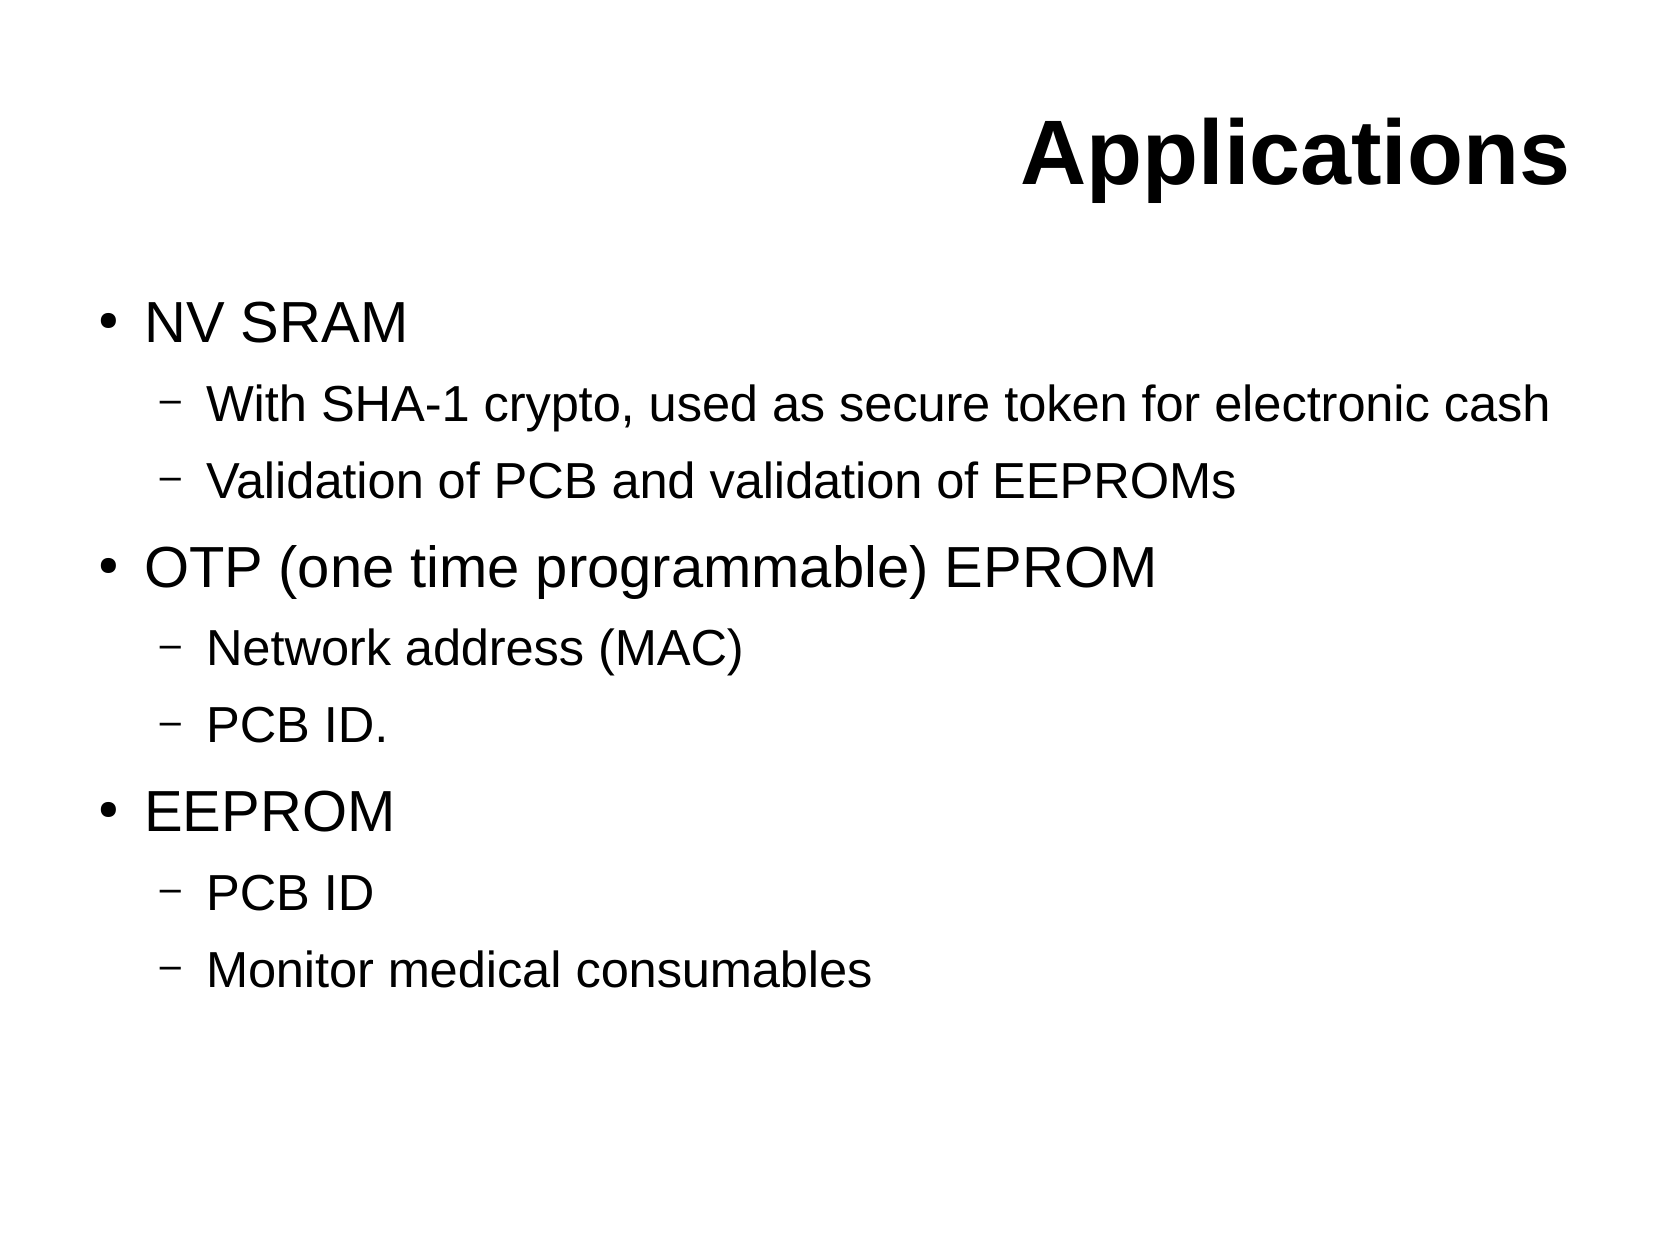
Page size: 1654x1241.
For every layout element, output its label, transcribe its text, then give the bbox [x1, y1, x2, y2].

list NV SRAM With SHA-1 crypto, used as secure token for electronic cash Validation of PCB and validation of EEPROMs OTP (one time programmable) EPROM Network address (MAC) PCB ID. EEPROM PCB ID Monitor medical consumables [82, 290, 1571, 1010]
title Applications [82, 49, 1571, 257]
